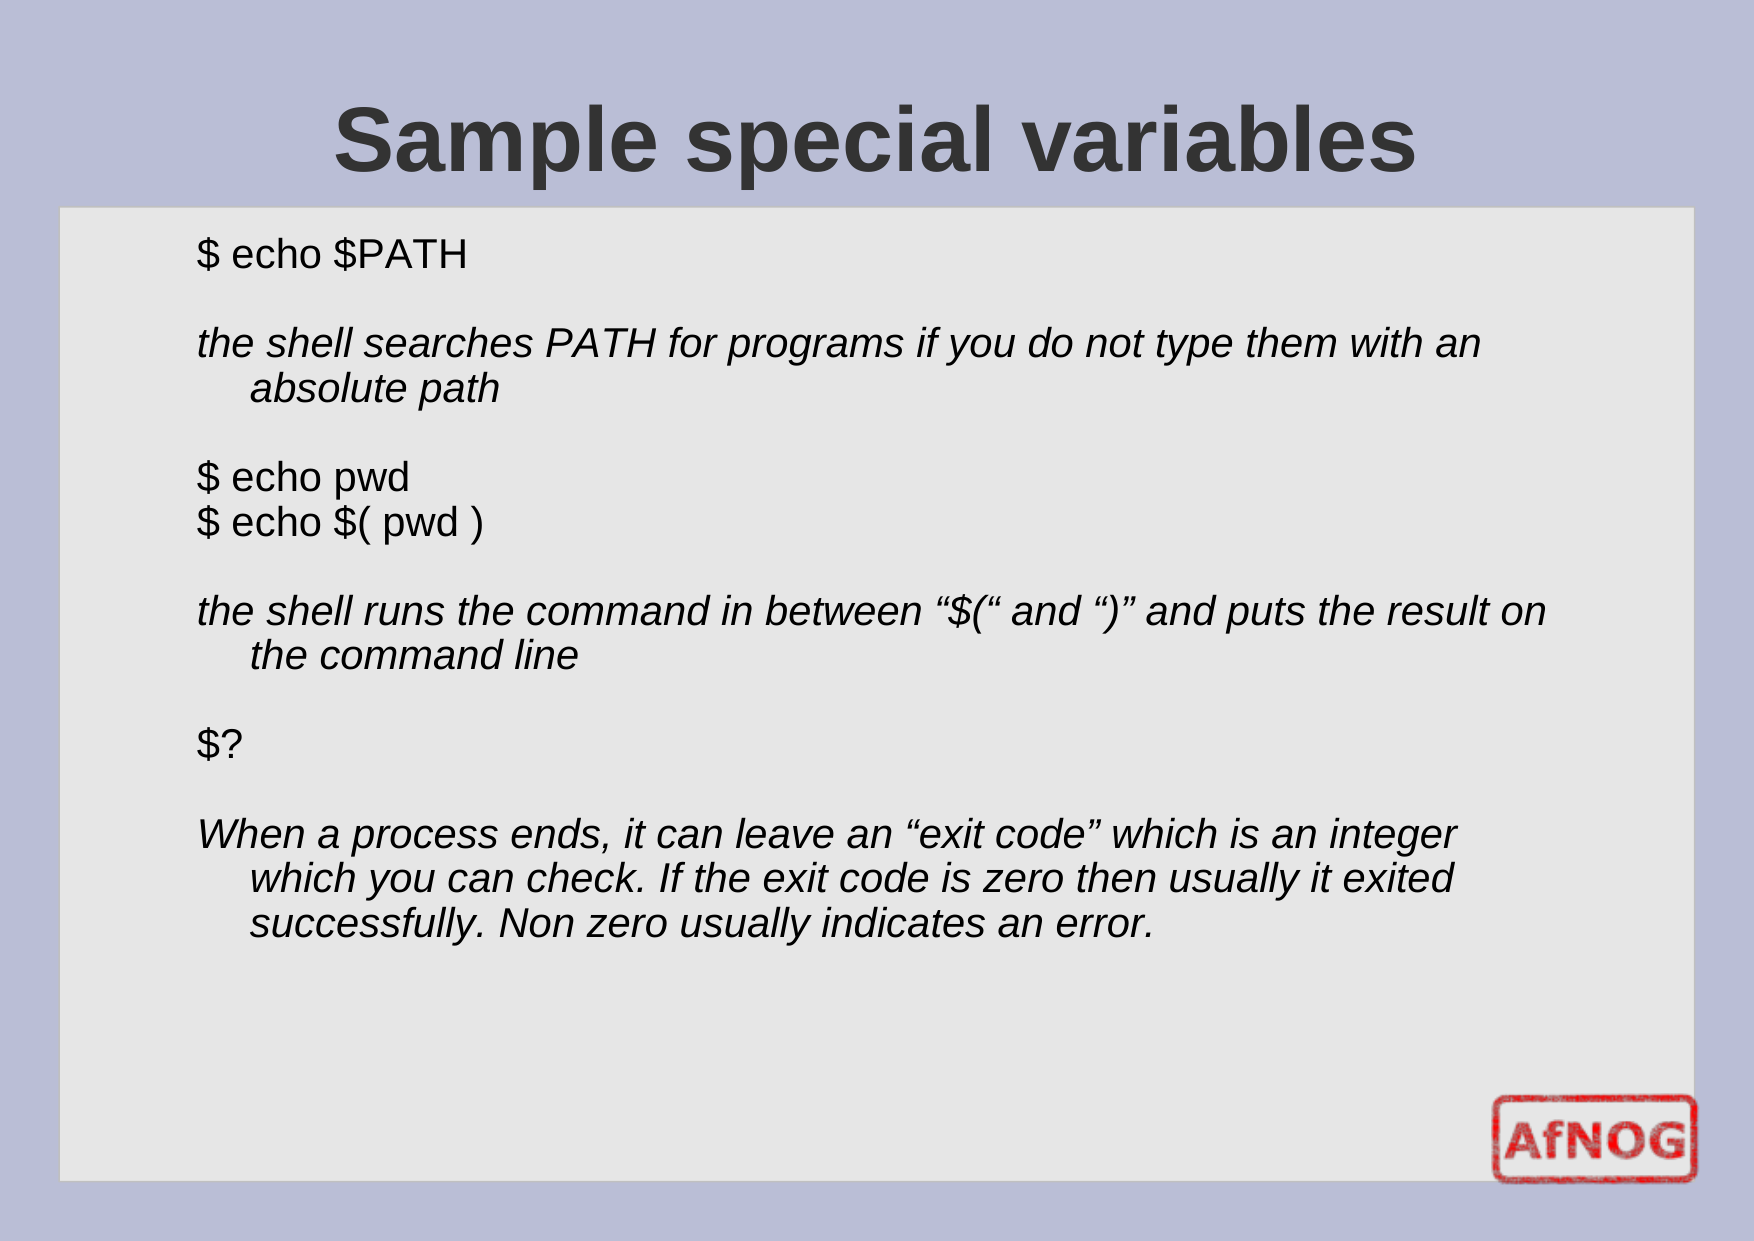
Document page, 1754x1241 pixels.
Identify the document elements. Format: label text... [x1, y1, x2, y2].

picture [1490, 1092, 1701, 1188]
text_box [59, 236, 1695, 1182]
list $ echo $PATH the shell searches PATH for programs if you do not type them with an absolute path $ echo pwd $ echo $( pwd ) the shell runs the command in between “$(“ and “)” and puts the result on the command line $? When a process ends, it can leave an “exit code” which is an integer which you can check. If the exit code is zero then usually it exited successfully. Non zero usually indicates an error. [179, 232, 1576, 1079]
title Sample special variables [59, 48, 1695, 236]
